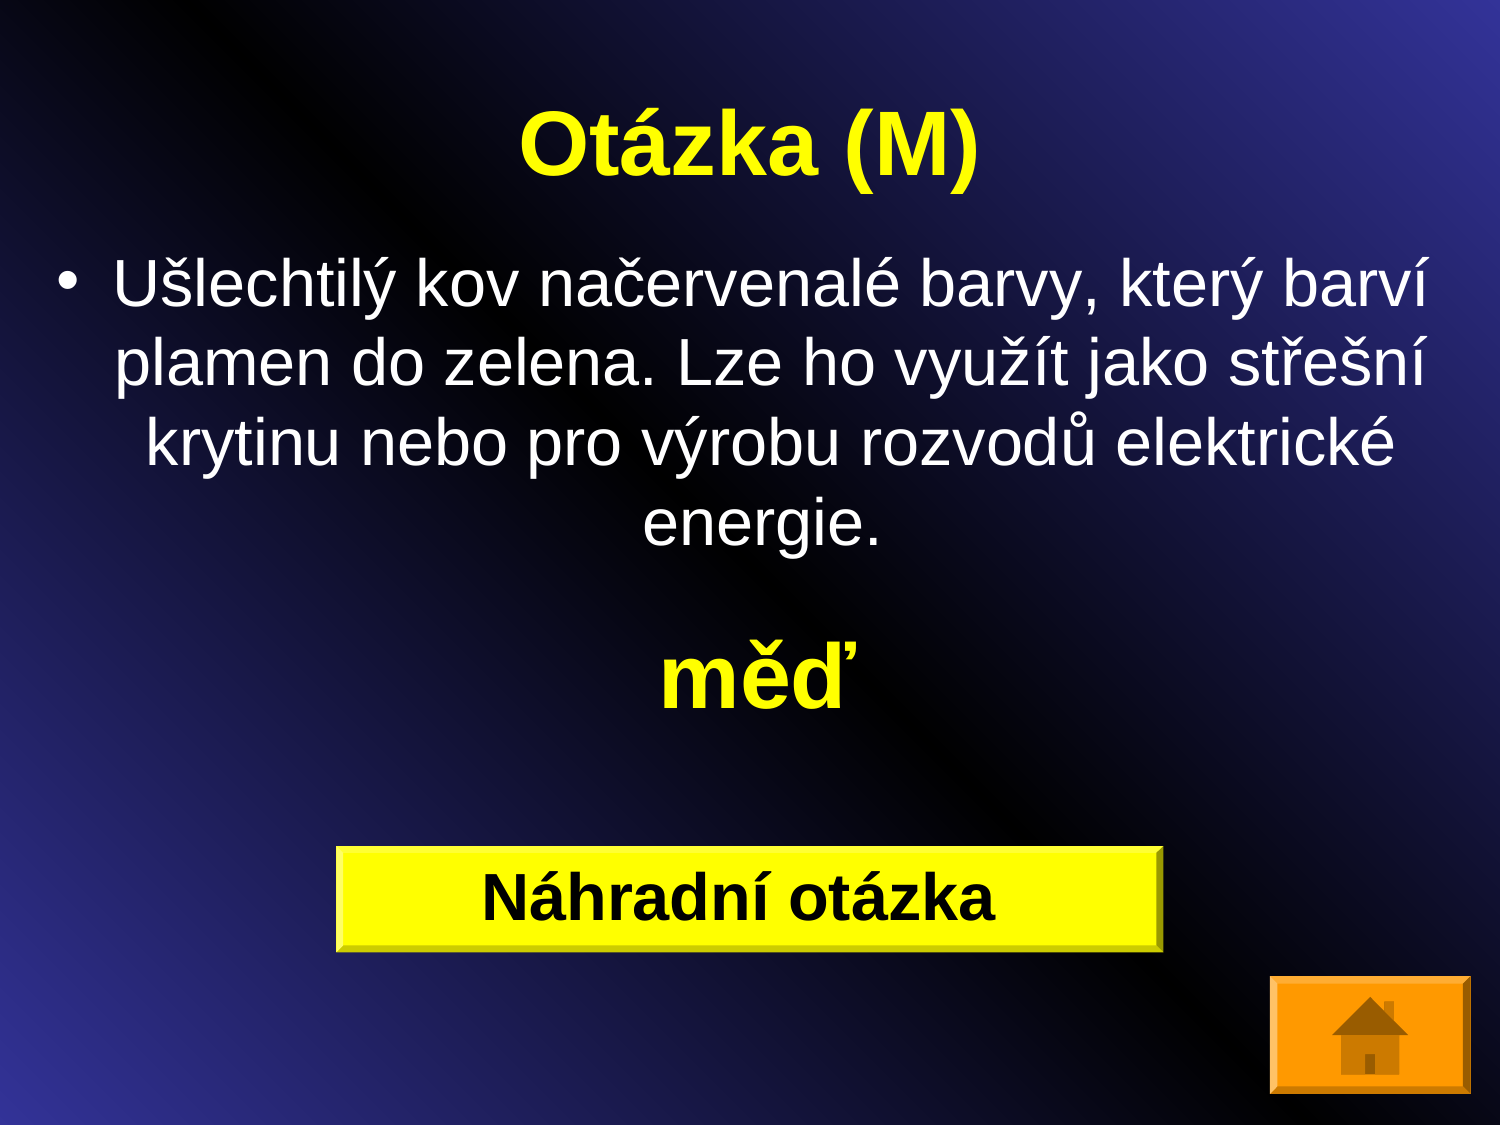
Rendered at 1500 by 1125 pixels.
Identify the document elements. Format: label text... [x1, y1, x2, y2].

text_box Náhradní otázka [466, 846, 1022, 942]
list Ušlechtilý kov načervenalé barvy, který barví plamen do zelena. Lze ho využít jako střešní krytinu nebo pro výrobu rozvodů elektrické energie. [29, 231, 1459, 575]
text_box měď [643, 609, 904, 736]
title Otázka (M) [75, 45, 1426, 231]
text_box [1271, 976, 1471, 1094]
text_box [337, 846, 1164, 953]
